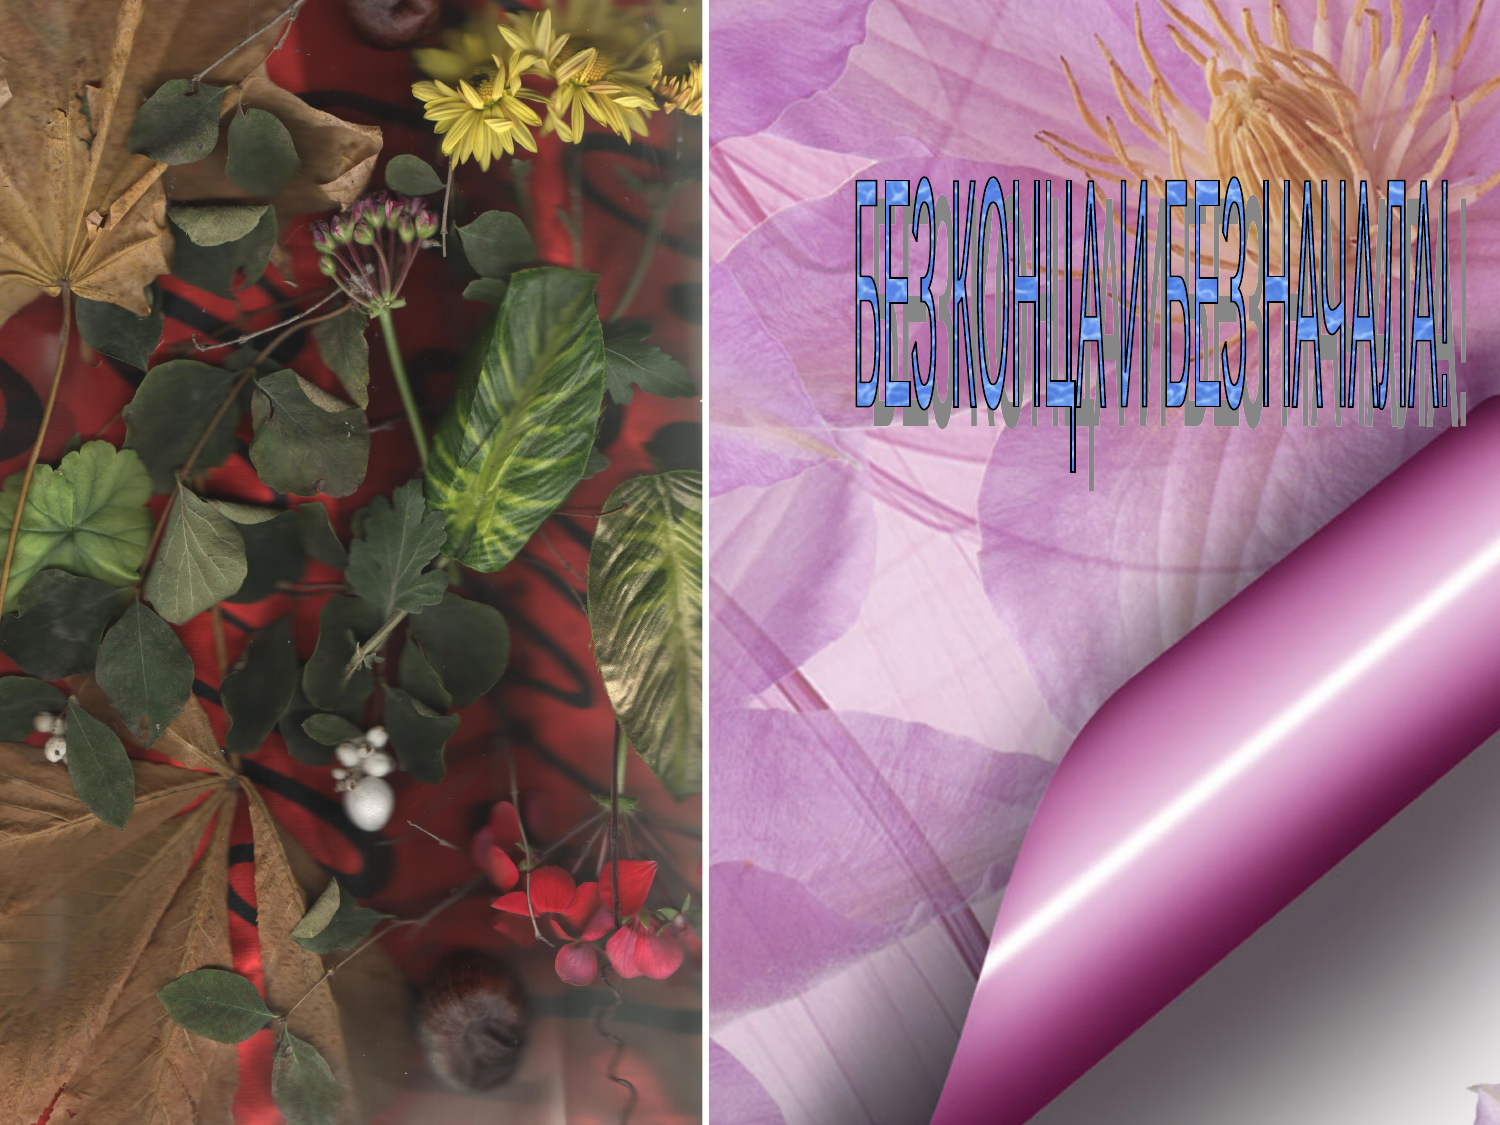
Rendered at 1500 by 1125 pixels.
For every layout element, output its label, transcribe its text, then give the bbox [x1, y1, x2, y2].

text_box БЕЗ КОНЦА И БЕЗ НАЧАЛА! [912, 177, 936, 410]
text_box БЕЗ КОНЦА И БЕЗ НАЧАЛА! [885, 180, 910, 407]
text_box БЕЗ КОНЦА И БЕЗ НАЧАЛА! [1322, 180, 1345, 407]
text_box БЕЗ КОНЦА И БЕЗ НАЧАЛА! [856, 180, 880, 407]
text_box БЕЗ КОНЦА И БЕЗ НАЧАЛА! [1195, 180, 1220, 407]
picture [0, 0, 1500, 1125]
text_box БЕЗ КОНЦА И БЕЗ НАЧАЛА! [1014, 180, 1040, 407]
text_box БЕЗ КОНЦА И БЕЗ НАЧАЛА! [1348, 180, 1405, 410]
text_box БЕЗ КОНЦА И БЕЗ НАЧАЛА! [977, 177, 1009, 410]
text_box БЕЗ КОНЦА И БЕЗ НАЧАЛА! [1442, 180, 1447, 343]
text_box БЕЗ КОНЦА И БЕЗ НАЧАЛА! [1292, 181, 1323, 408]
text_box БЕЗ КОНЦА И БЕЗ НАЧАЛА! [1263, 180, 1289, 407]
text_box БЕЗ КОНЦА И БЕЗ НАЧАЛА! [1166, 180, 1190, 407]
text_box БЕЗ КОНЦА И БЕЗ НАЧАЛА! [1408, 181, 1439, 408]
text_box БЕЗ КОНЦА И БЕЗ НАЧАЛА! [1222, 177, 1246, 410]
text_box БЕЗ КОНЦА И БЕЗ НАЧАЛА! [1046, 180, 1106, 473]
text_box БЕЗ КОНЦА И БЕЗ НАЧАЛА! [1121, 180, 1147, 407]
text_box БЕЗ КОНЦА И БЕЗ НАЧАЛА! [953, 181, 976, 408]
